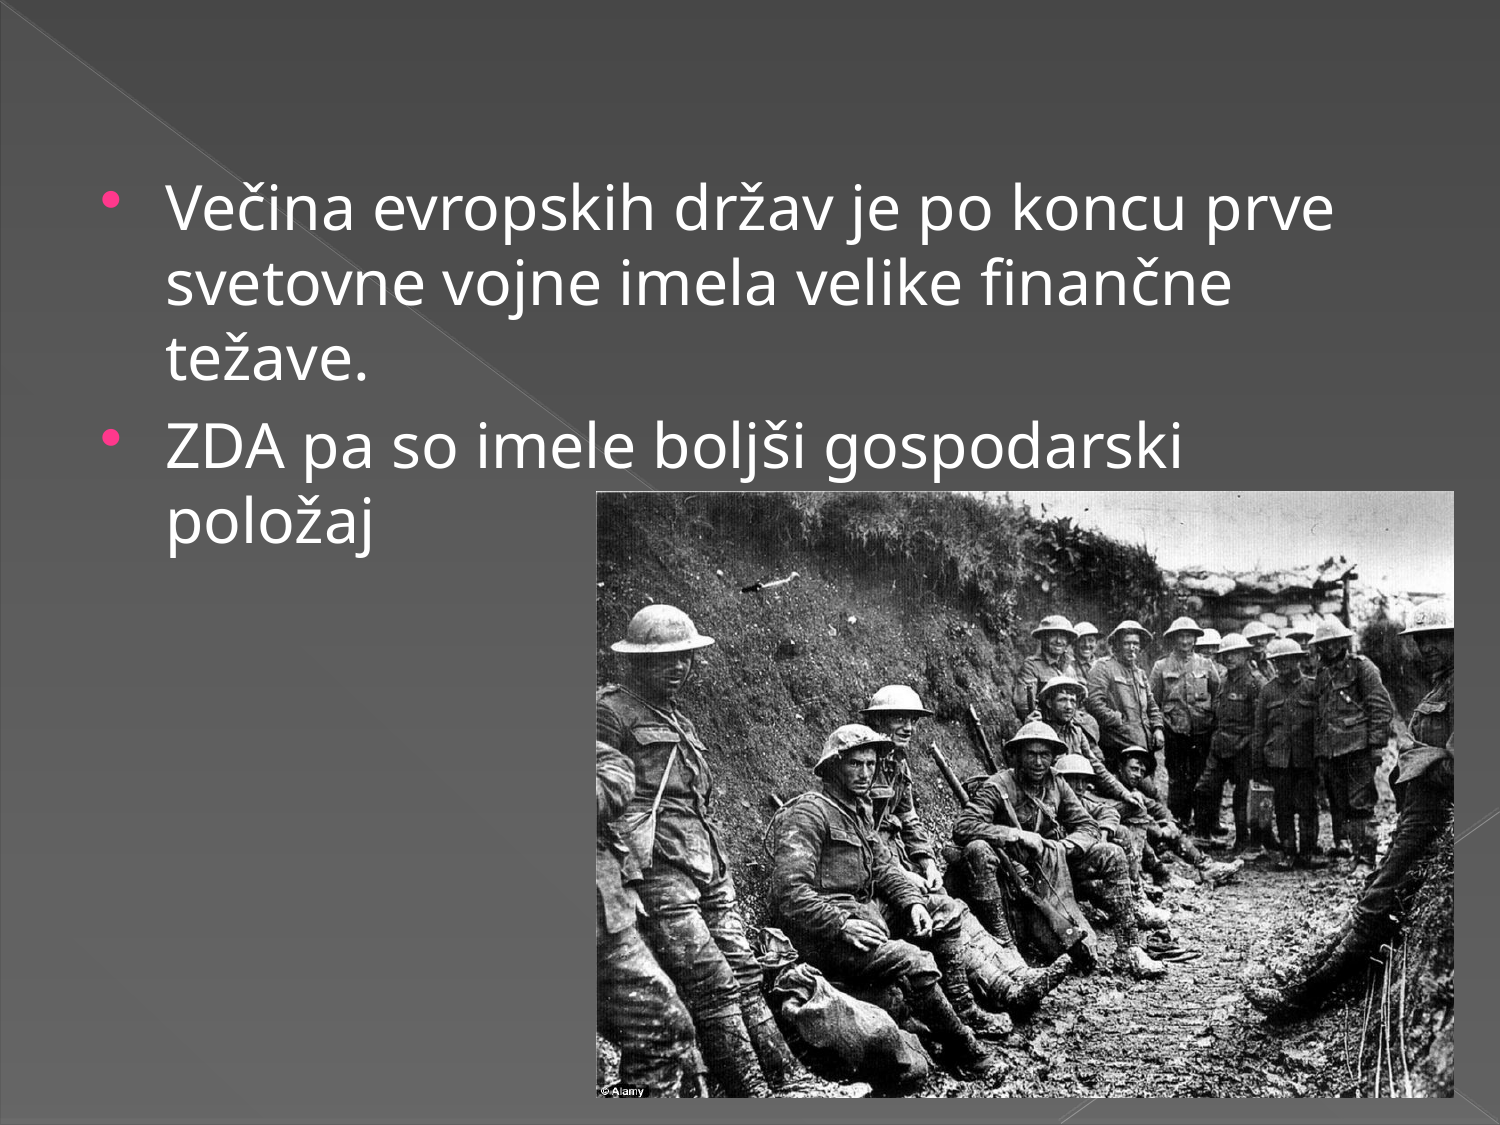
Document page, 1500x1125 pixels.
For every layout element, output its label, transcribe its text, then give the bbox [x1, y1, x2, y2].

picture [596, 491, 1454, 1098]
list Večina evropskih držav je po koncu prve svetovne vojne imela velike finančne težave. ZDA pa so imele boljši gospodarski položaj [76, 160, 1425, 1059]
